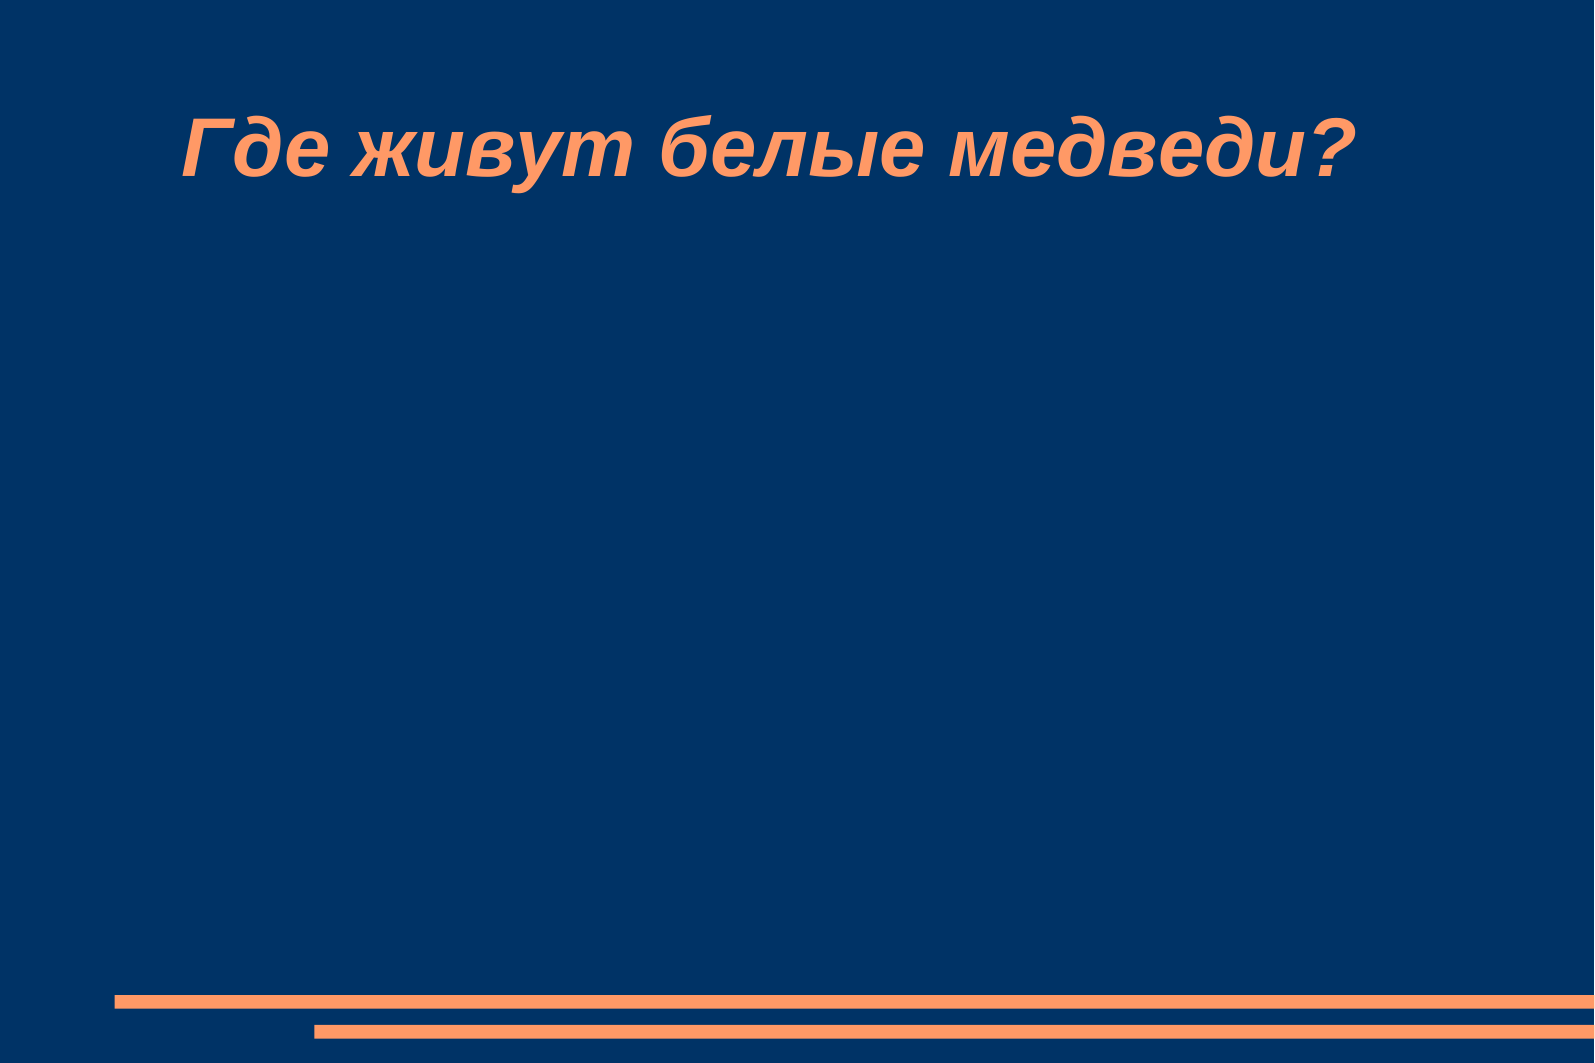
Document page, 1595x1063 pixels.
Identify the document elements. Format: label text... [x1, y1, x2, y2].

title Где живут белые медведи? [88, 58, 1451, 237]
